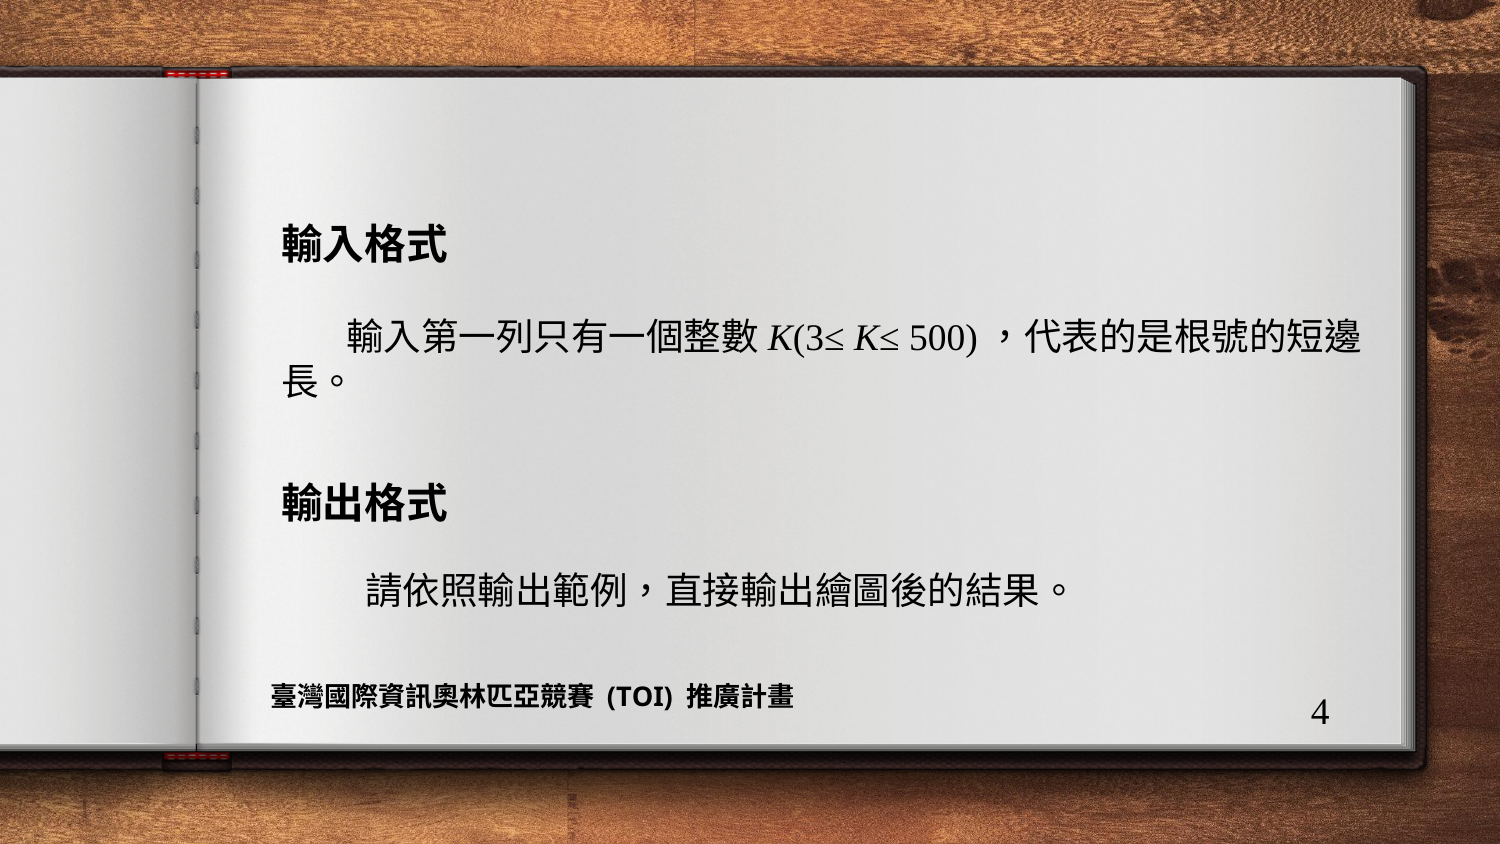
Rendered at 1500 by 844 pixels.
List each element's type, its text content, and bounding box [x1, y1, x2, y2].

text_box 輸入格式 輸入第一列只有一個整數K(3≤ K≤ 500)，代表的是根號的短邊長。 [266, 211, 1398, 411]
text_box 輸出格式 請依照輸出範例，直接輸出繪圖後的結果。 [266, 470, 1368, 620]
text_box [1295, 672, 1386, 737]
